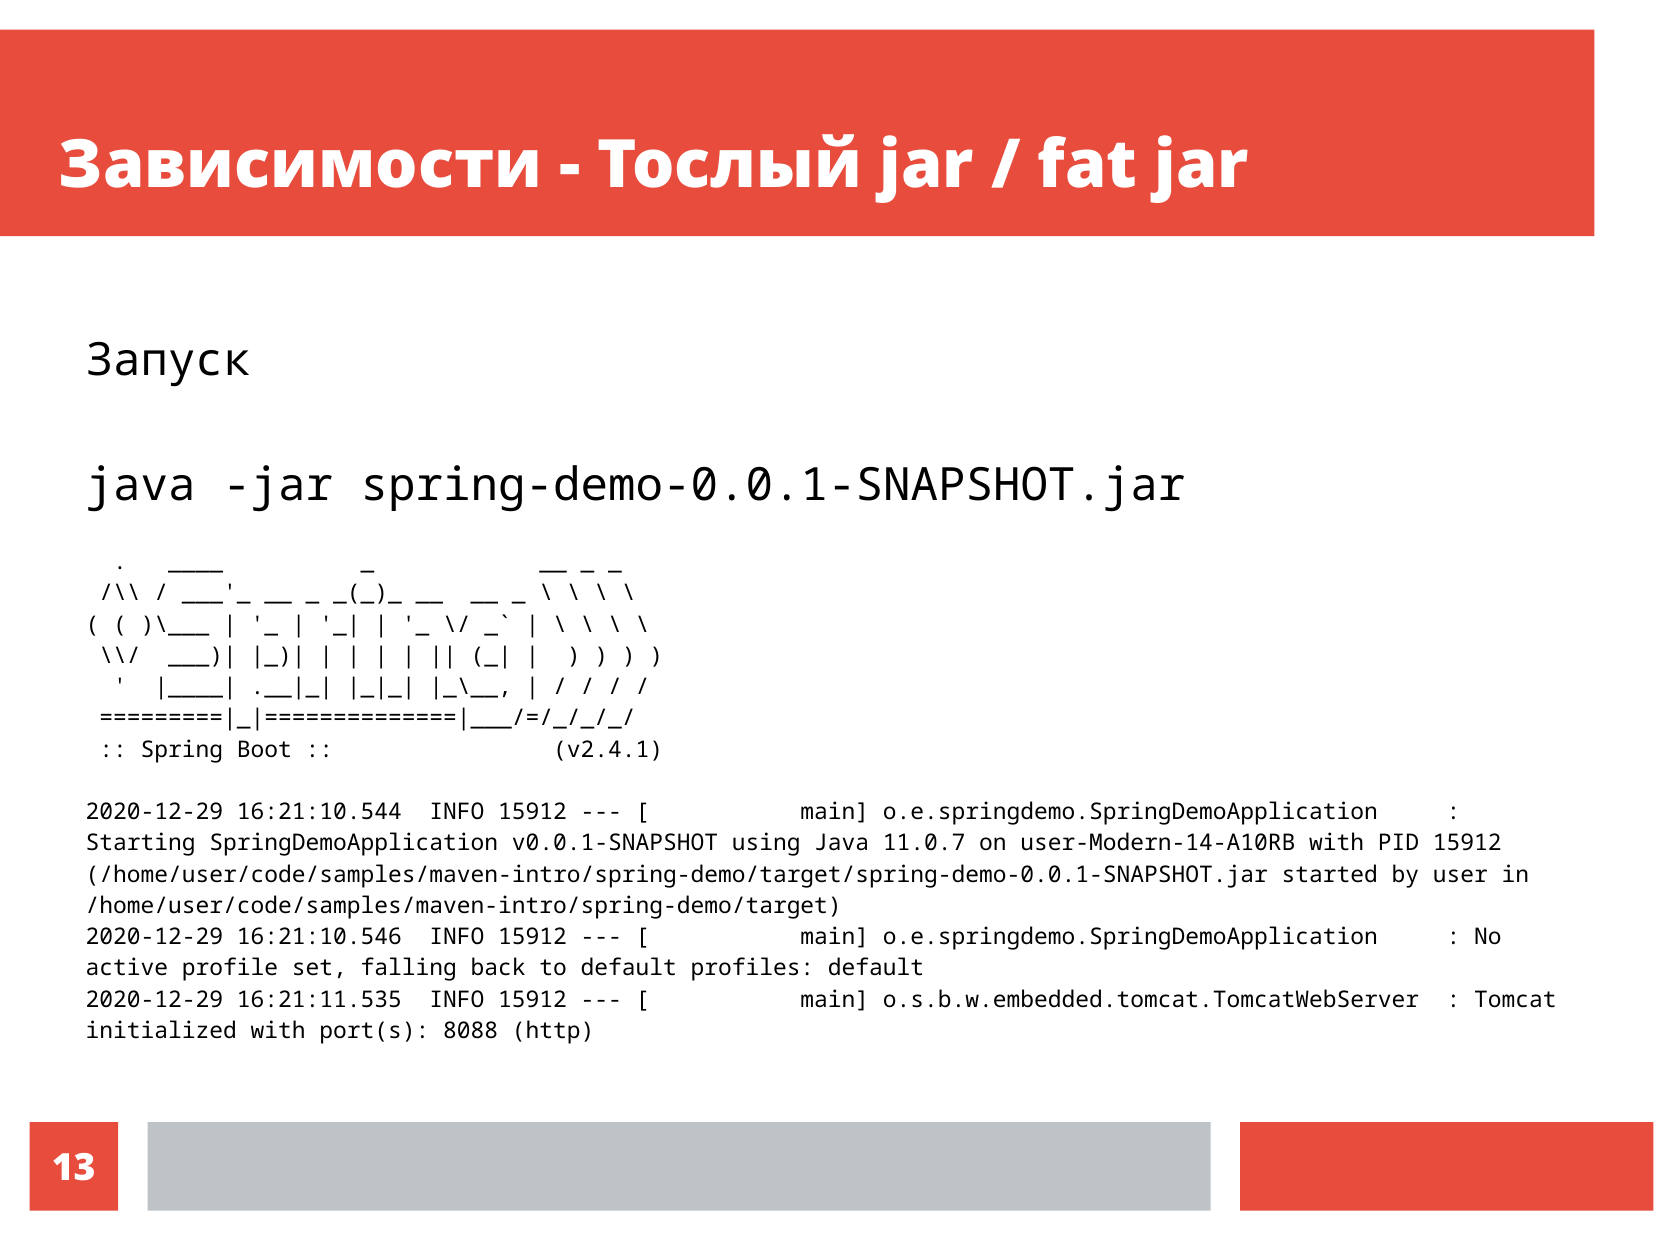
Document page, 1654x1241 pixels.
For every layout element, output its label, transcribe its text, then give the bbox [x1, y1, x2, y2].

title Зависимости - Тослый jar / fat jar [59, 59, 1595, 207]
text_box Запуск java -jar spring-demo-0.0.1-SNAPSHOT.jar . ____ _ __ _ _ /\\ / ___'_ __ _ _(_)_ __ __ _ \ \ \ \ ( ( )\___ | '_ | '_| | '_ \/ _` | \ \ \ \ \\/ ___)| |_)| | | | | || (_| | ) ) ) ) ' |____| .__|_| |_|_| |_\__, | / / / / =========|_|==============|___/=/_/_/_/ :: Spring Boot :: (v2.4.1) 2020-12-29 16:21:10.544 INFO 15912 --- [ main] o.e.springdemo.SpringDemoApplication : Starting SpringDemoApplication v0.0.1-SNAPSHOT using Java 11.0.7 on user-Modern-14-A10RB with PID 15912 (/home/user/code/samples/maven-intro/spring-demo/target/spring-demo-0.0.1-SNAPSHOT.jar started by user in /home/user/code/samples/maven-intro/spring-demo/target) 2020-12-29 16:21:10.546 INFO 15912 --- [ main] o.e.springdemo.SpringDemoApplication : No active profile set, falling back to default profiles: default 2020-12-29 16:21:11.535 INFO 15912 --- [ main] o.s.b.w.embedded.tomcat.TomcatWebServer : Tomcat initialized with port(s): 8088 (http) [70, 318, 1595, 933]
